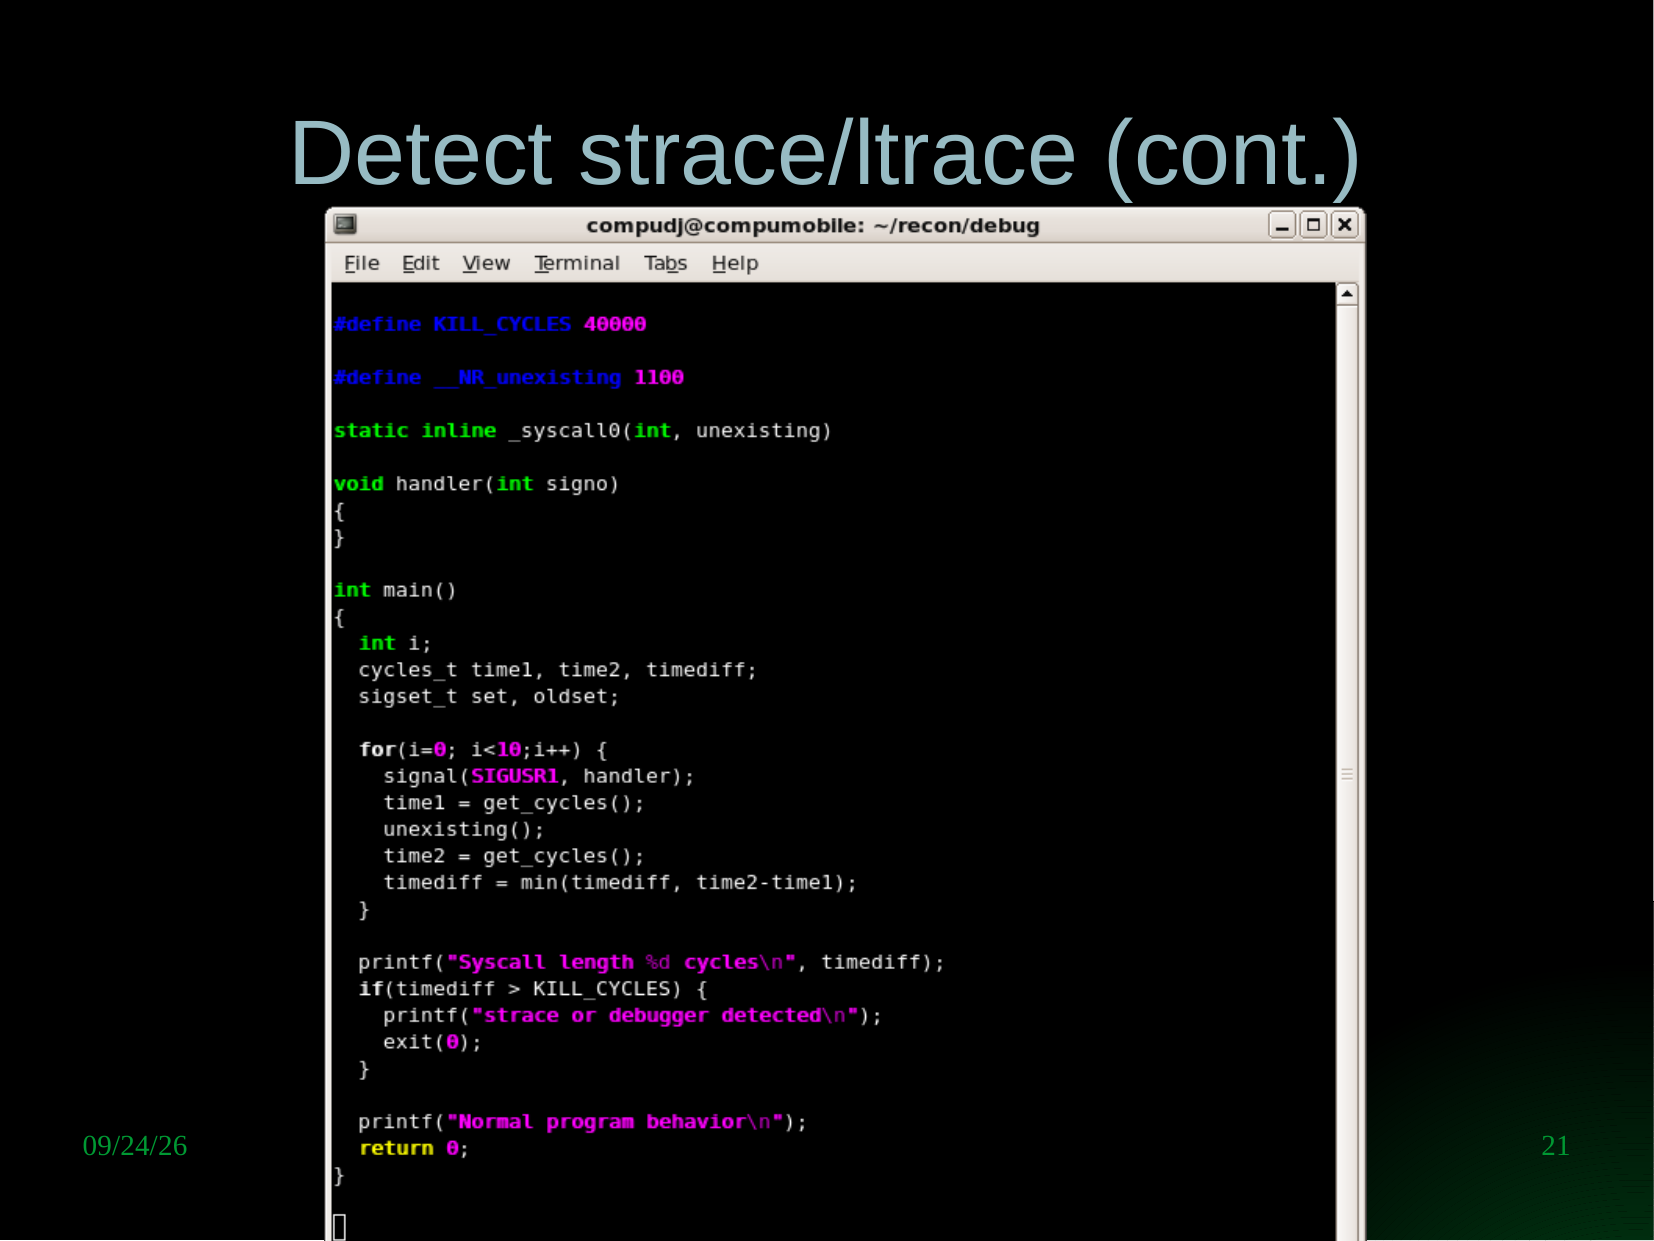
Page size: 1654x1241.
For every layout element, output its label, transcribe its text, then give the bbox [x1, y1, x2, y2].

title Detect strace/ltrace (cont.) [82, 49, 1571, 257]
picture [324, 206, 1367, 1241]
